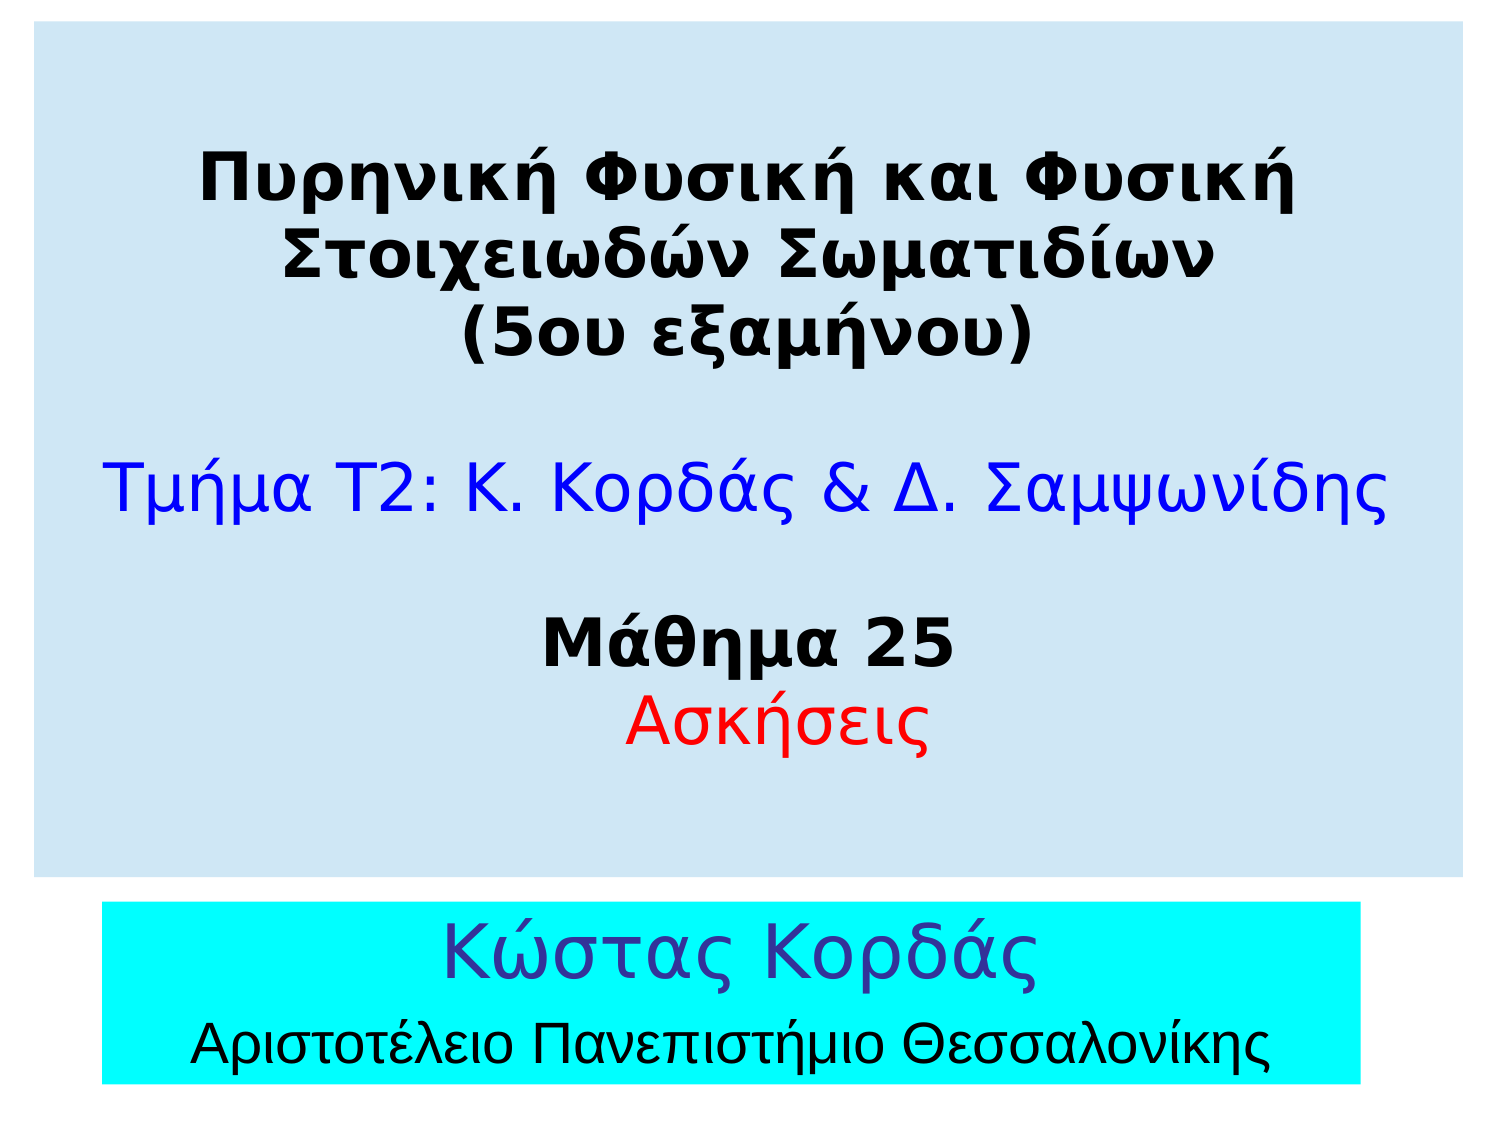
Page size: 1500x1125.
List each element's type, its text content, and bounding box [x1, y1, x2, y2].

title Πυρηνική Φυσική και Φυσική Στοιχειωδών Σωματιδίων (5ου εξαμήνου) Τμήμα T2: Κ. Κορδάς & Δ. Σαμψωνίδης Μάθημα 25 Ασκήσεις [34, 21, 1463, 878]
text_box Κώστας Κορδάς Αριστοτέλειο Πανεπιστήμιο Θεσσαλονίκης [102, 901, 1361, 1085]
